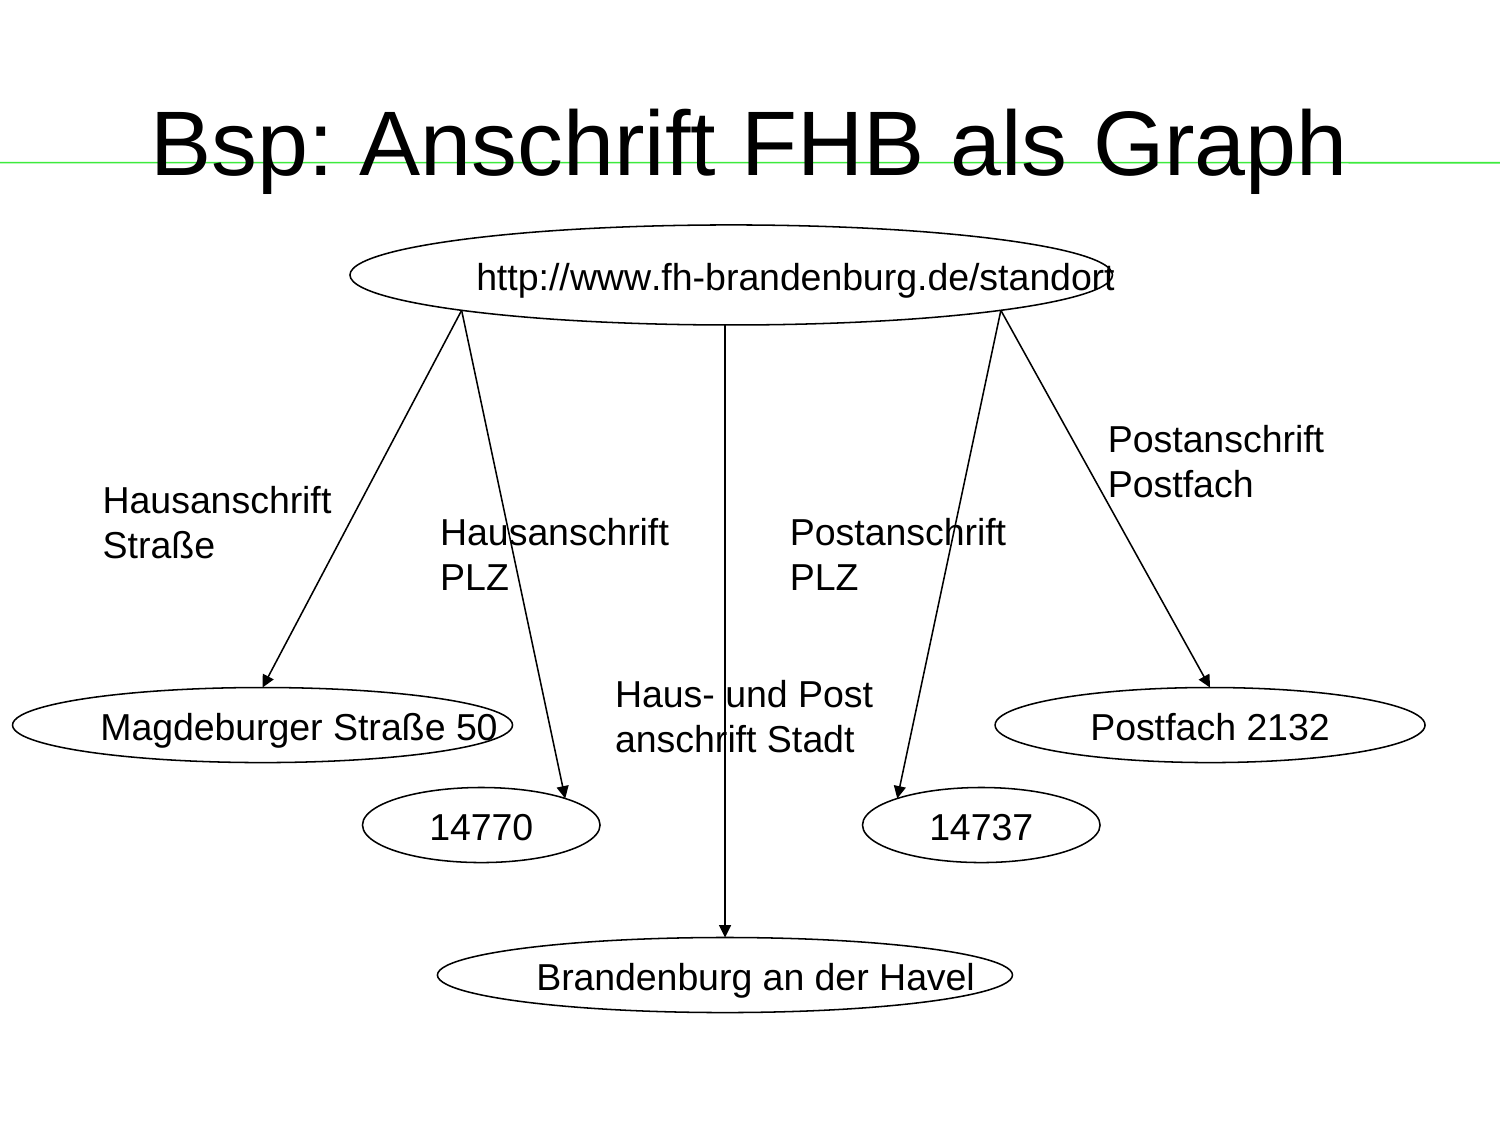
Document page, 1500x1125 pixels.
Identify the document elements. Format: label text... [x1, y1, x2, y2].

text_box Postfach 2132 [995, 687, 1426, 763]
text_box 14737 [862, 787, 1101, 863]
text_box Postanschrift PLZ [775, 499, 1033, 606]
text_box Haus- und Post anschrift Stadt [600, 662, 889, 768]
title Bsp: Anschrift FHB als Graph [75, 45, 1426, 233]
text_box http://www.fh-brandenburg.de/standort [349, 224, 1108, 325]
text_box 14770 [362, 787, 601, 863]
text_box Brandenburg an der Havel [437, 937, 1013, 1013]
text_box Magdeburger Straße 50 [12, 687, 513, 763]
text_box Hausanschrift PLZ [425, 499, 695, 606]
text_box Hausanschrift Straße [87, 468, 357, 574]
text_box Postanschrift Postfach [1093, 407, 1350, 513]
